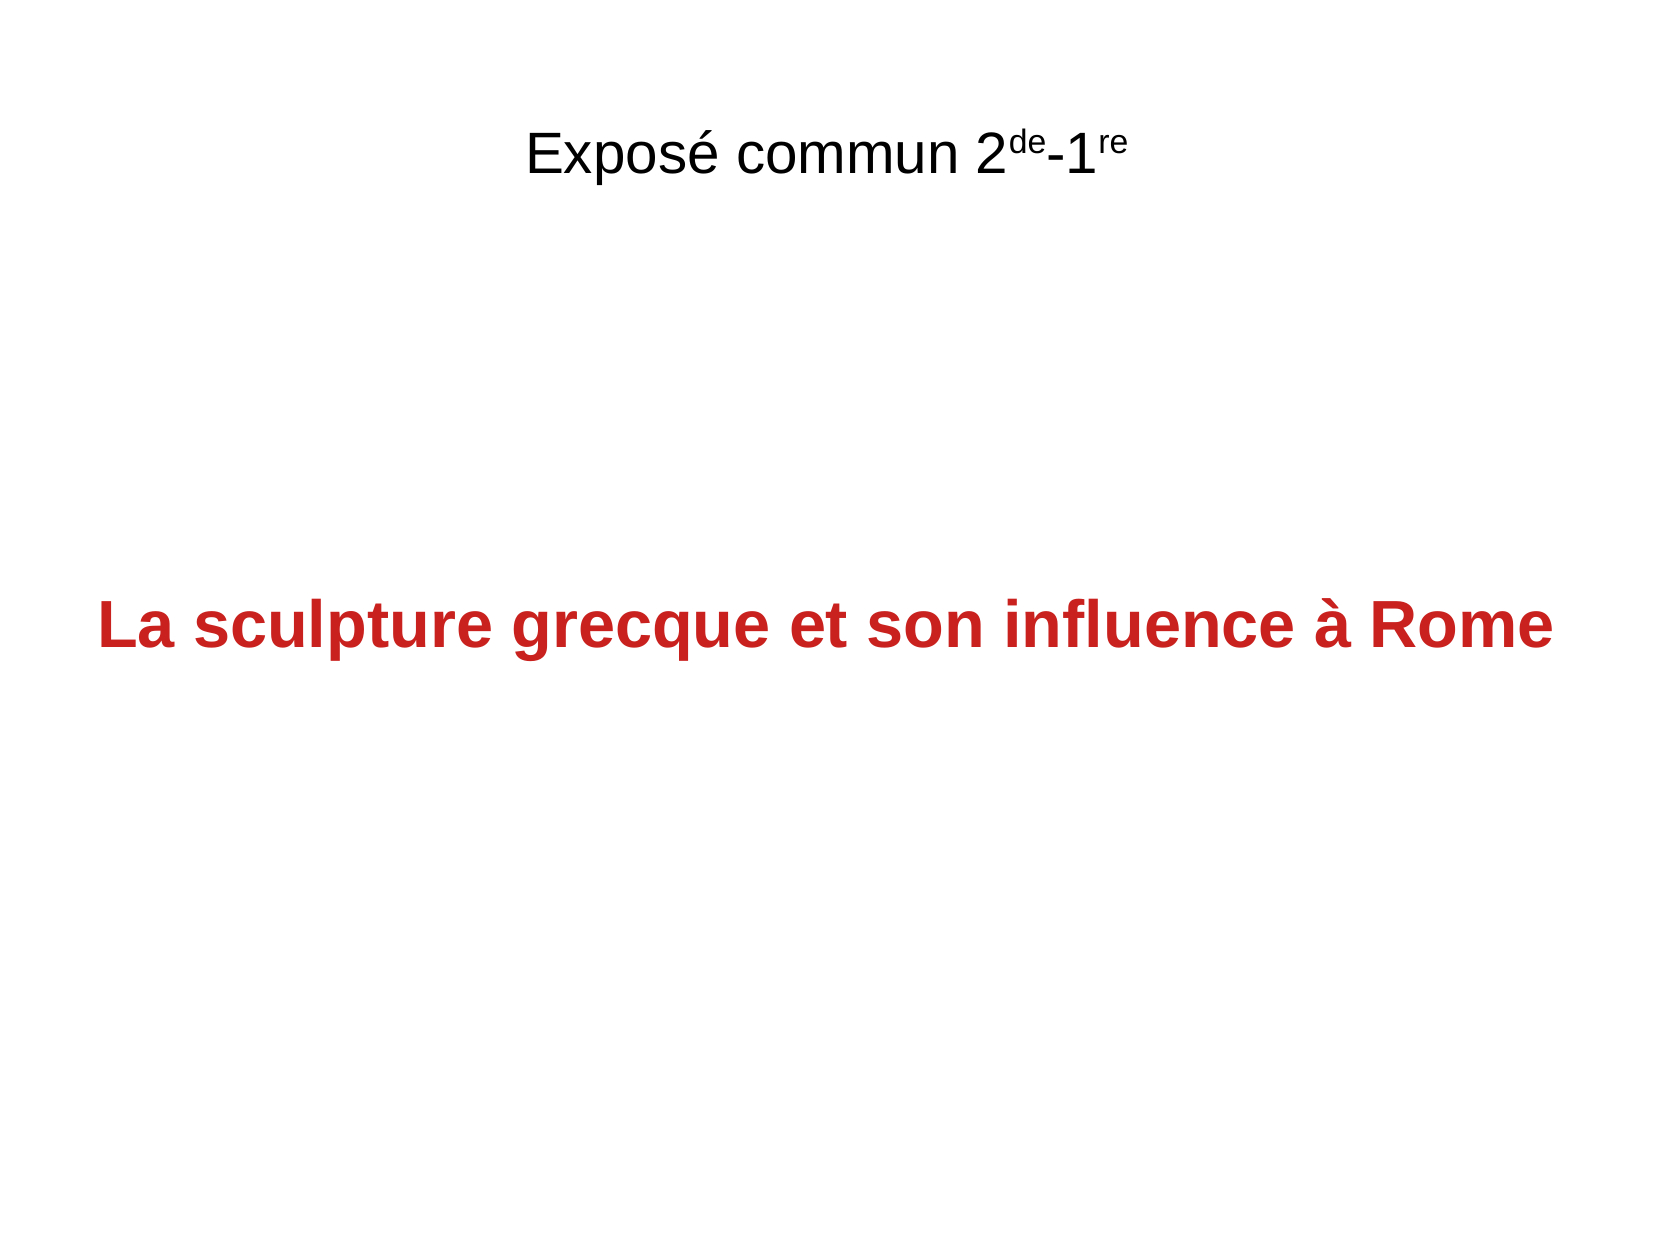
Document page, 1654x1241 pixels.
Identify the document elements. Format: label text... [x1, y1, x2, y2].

title Exposé commun 2de-1re [82, 49, 1571, 257]
subtitle La sculpture grecque et son influence à Rome [82, 290, 1571, 1109]
